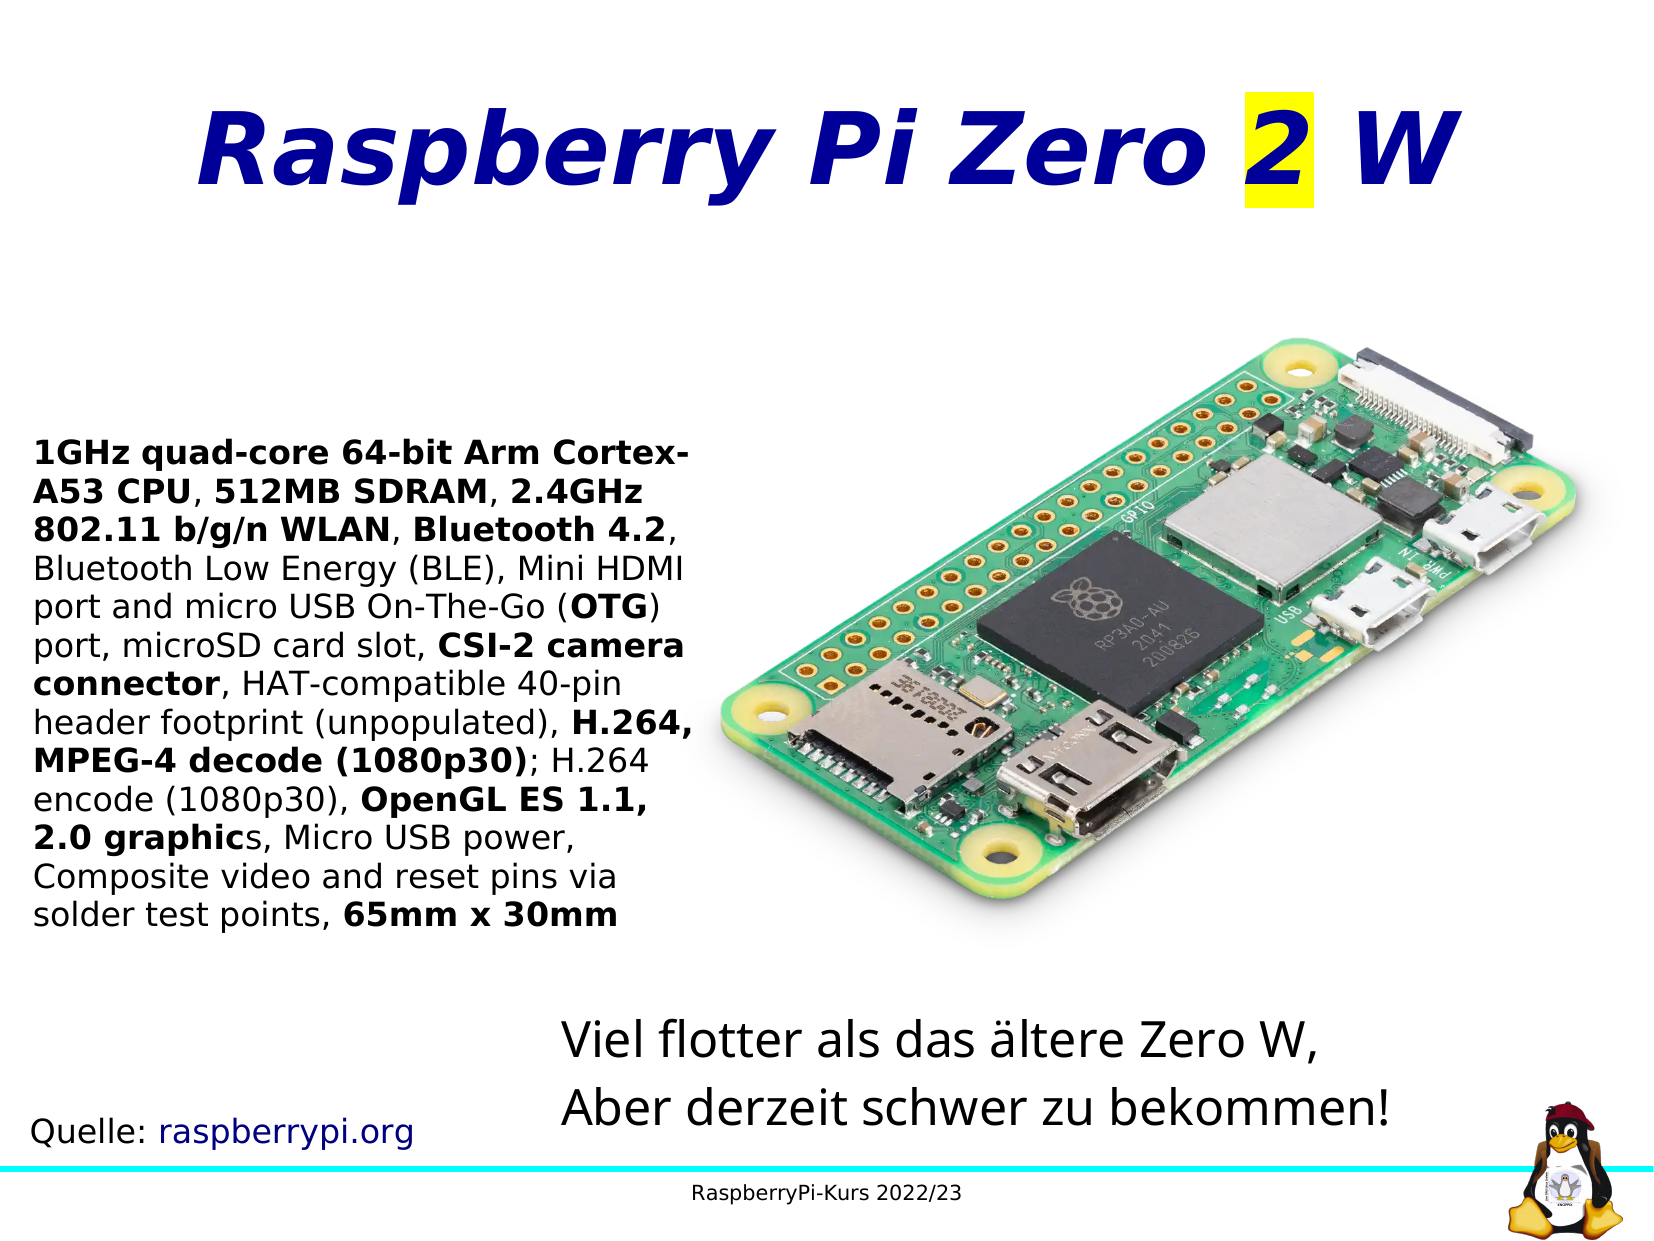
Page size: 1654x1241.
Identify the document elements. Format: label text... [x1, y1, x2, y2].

text_box Quelle: raspberrypi.org [29, 1113, 473, 1152]
text_box Viel flotter als das ältere Zero W, Aber derzeit schwer zu bekommen! [561, 1003, 1506, 1121]
title Raspberry Pi Zero 2 W [121, 33, 1534, 267]
picture [1505, 1100, 1625, 1241]
list 1GHz quad-core 64-bit Arm Cortex-A53 CPU, 512MB SDRAM, 2.4GHz 802.11 b/g/n WLAN, Bluetooth 4.2, Bluetooth Low Energy (BLE), Mini HDMI port and micro USB On-The-Go (OTG) port, microSD card slot, CSI-2 camera connector, HAT-compatible 40-pin header footprint (unpopulated), H.264, MPEG-4 decode (1080p30); H.264 encode (1080p30), OpenGL ES 1.1, 2.0 graphics, Micro USB power, Composite video and reset pins via solder test points, 65mm x 30mm [32, 433, 709, 1119]
picture [649, 295, 1654, 965]
